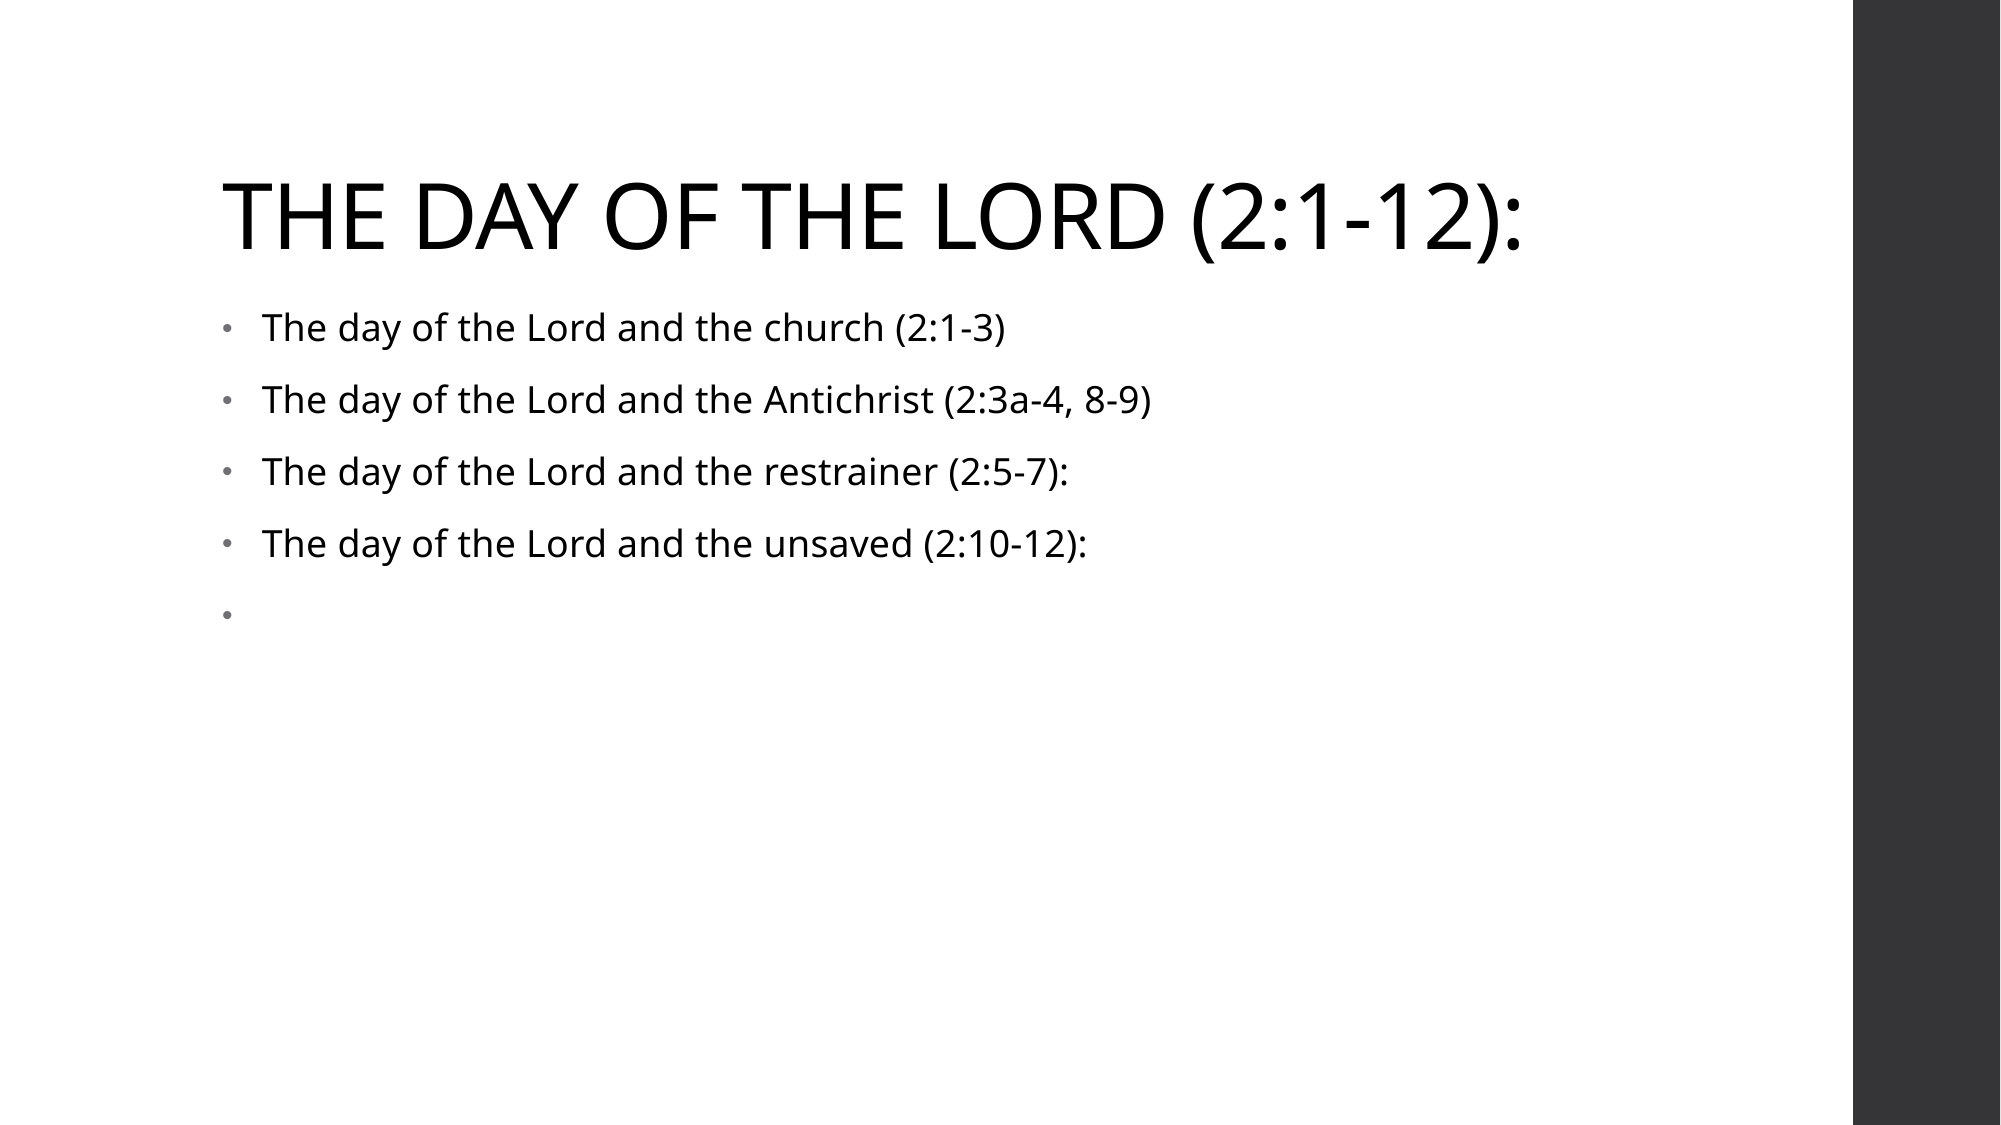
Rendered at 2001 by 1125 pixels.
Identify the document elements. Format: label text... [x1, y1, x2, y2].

list The day of the Lord and the church (2:1-3) The day of the Lord and the Antichrist (2:3a-4, 8-9) The day of the Lord and the restrainer (2:5-7): The day of the Lord and the unsaved (2:10-12): [206, 299, 1617, 1014]
title THE DAY OF THE LORD (2:1-12): [206, 60, 1797, 278]
